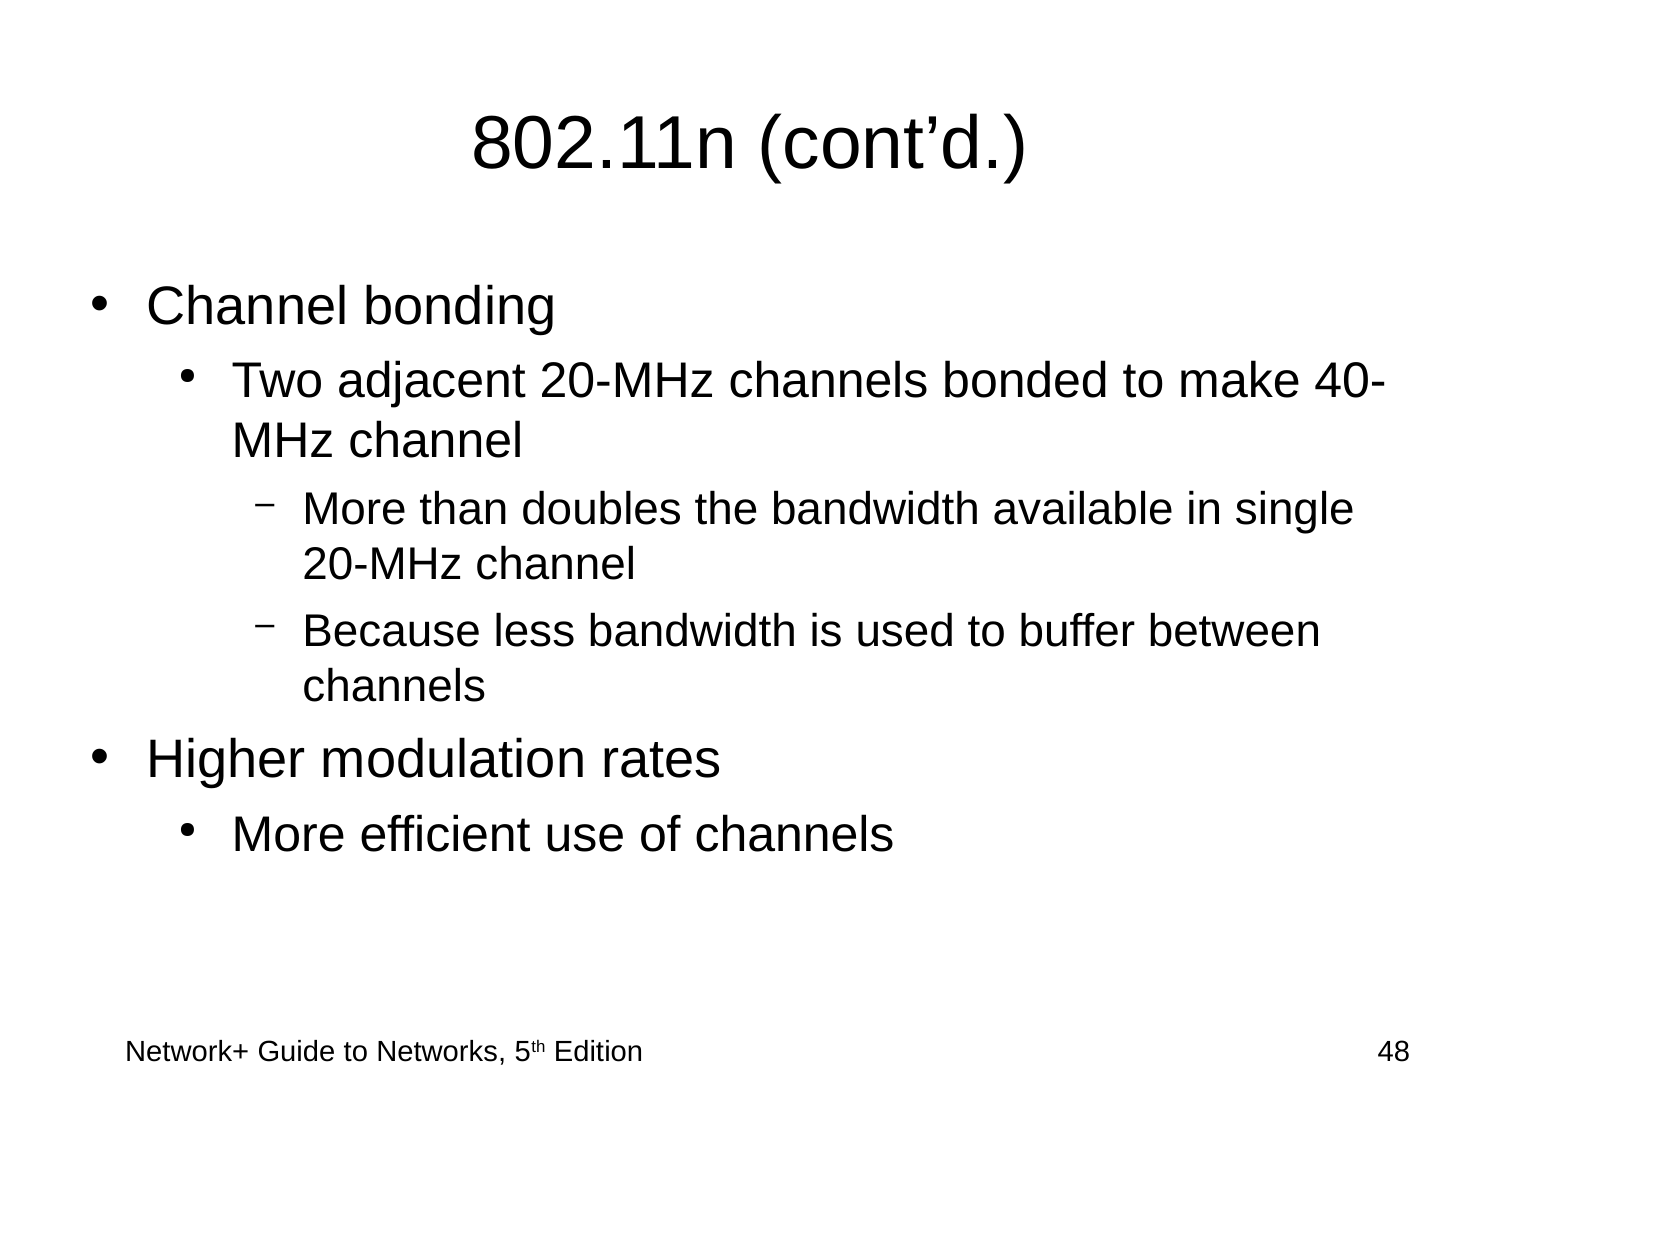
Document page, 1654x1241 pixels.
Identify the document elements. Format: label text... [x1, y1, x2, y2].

text_box Network+ Guide to Networks, 5th Edition [75, 1024, 988, 1103]
title 802.11n (cont’d.) [75, 45, 1426, 233]
list Channel bonding Two adjacent 20-MHz channels bonded to make 40-MHz channel More than doubles the bandwidth available in single 20-MHz channel Because less bandwidth is used to buffer between channels Higher modulation rates More efficient use of channels [75, 262, 1426, 1005]
text_box <number> [1074, 1024, 1426, 1103]
